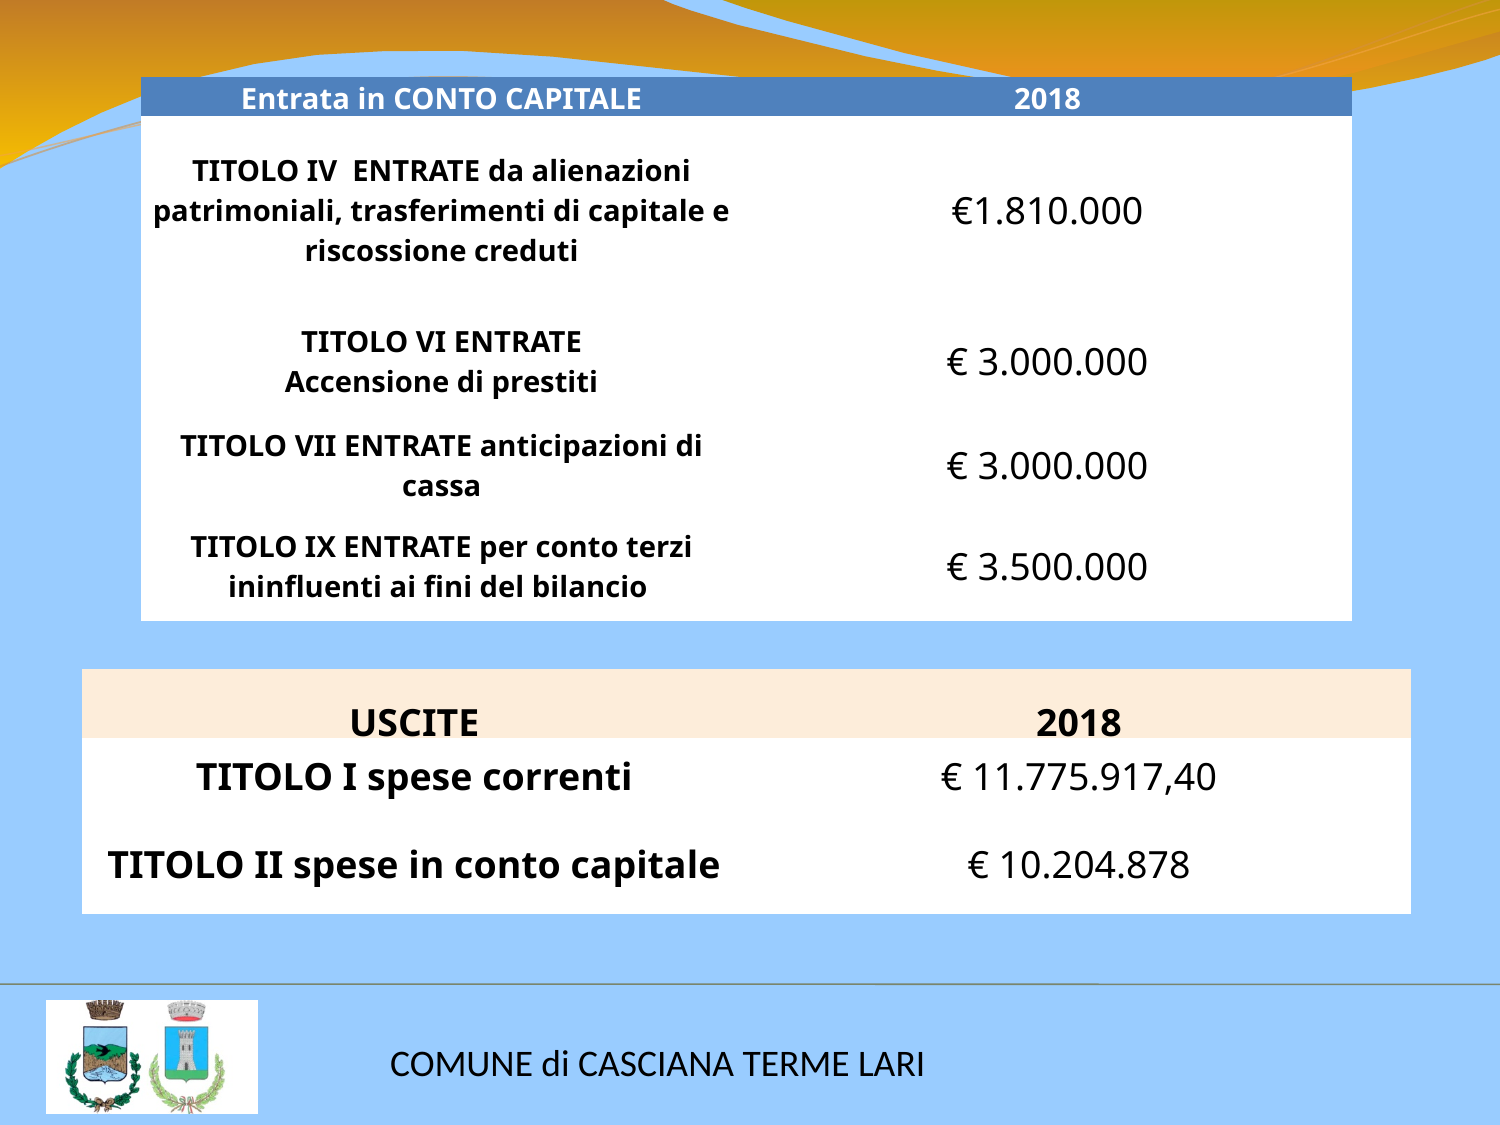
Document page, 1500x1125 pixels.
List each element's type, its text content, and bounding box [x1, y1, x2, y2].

table_cell TITOLO IV ENTRATE da alienazioni patrimoniali, trasferimenti di capitale e riscossione creduti [141, 116, 743, 302]
table_cell TITOLO VI ENTRATE Accensione di prestiti [141, 302, 743, 419]
picture [46, 1000, 258, 1114]
table_cell TITOLO IX ENTRATE per conto terzi ininfluenti ai fini del bilancio [141, 509, 743, 621]
table_header 2018 [747, 669, 1411, 738]
table_cell TITOLO II spese in conto capitale [82, 812, 747, 914]
table_header USCITE [82, 669, 747, 738]
text_box COMUNE di CASCIANA TERME LARI [374, 1031, 1500, 1092]
table_cell € 3.500.000 [743, 509, 1352, 621]
table_header 2018 [743, 77, 1352, 116]
table_cell TITOLO I spese correnti [82, 738, 747, 812]
table_cell € 3.000.000 [743, 419, 1352, 509]
table_header Entrata in CONTO CAPITALE [141, 77, 743, 116]
table_cell €1.810.000 [743, 116, 1352, 302]
table_cell € 3.000.000 [743, 302, 1352, 419]
table_cell € 11.775.917,40 [747, 738, 1411, 812]
table_cell € 10.204.878 [747, 812, 1411, 914]
table_cell TITOLO VII ENTRATE anticipazioni di cassa [141, 419, 743, 509]
